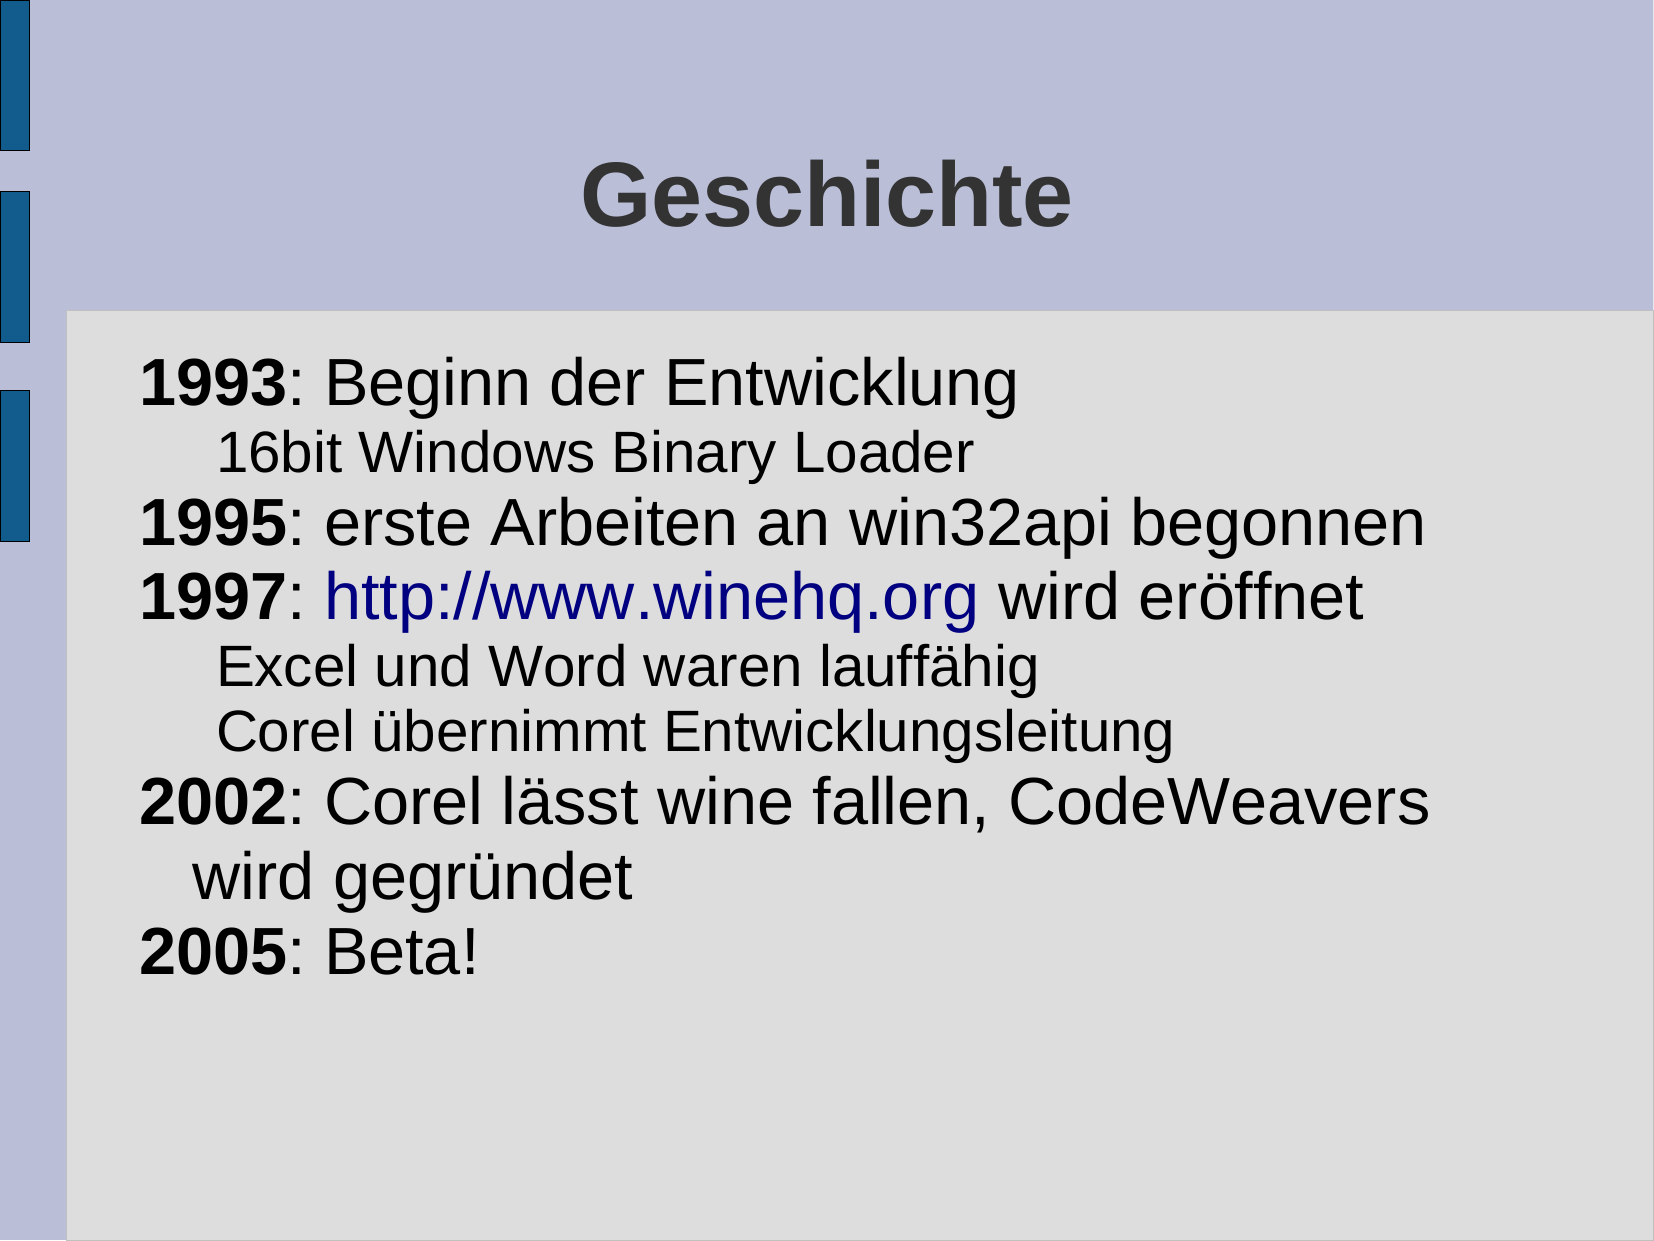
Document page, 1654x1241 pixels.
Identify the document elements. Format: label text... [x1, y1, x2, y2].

list 1993: Beginn der Entwicklung 16bit Windows Binary Loader 1995: erste Arbeiten an win32api begonnen 1997: http://www.winehq.org wird eröffnet Excel und Word waren lauffähig Corel übernimmt Entwicklungsleitung 2002: Corel lässt wine fallen, CodeWeavers wird gegründet 2005: Beta! [121, 344, 1534, 1127]
title Geschichte [121, 91, 1534, 299]
